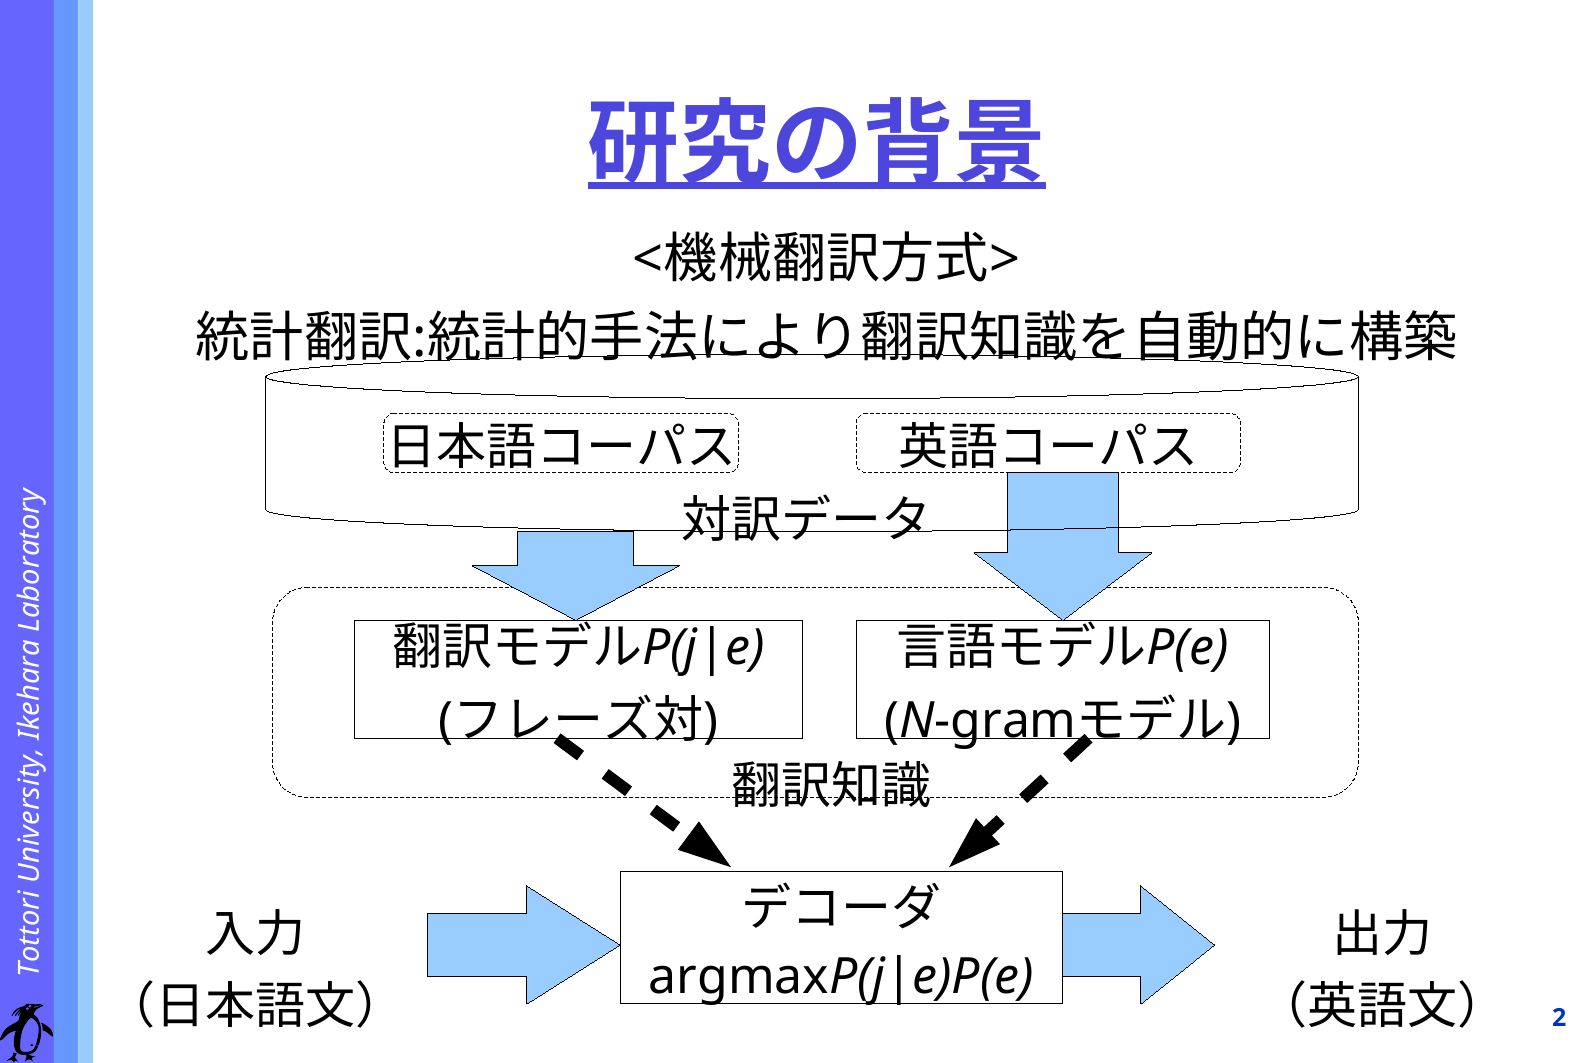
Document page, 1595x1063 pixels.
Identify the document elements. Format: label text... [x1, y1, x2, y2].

text_box [427, 885, 621, 1004]
text_box 対訳データ [638, 472, 975, 538]
title 研究の背景 [92, 24, 1542, 247]
text_box [472, 531, 680, 621]
text_box <機械翻訳方式> 統計翻訳:統計的手法により翻訳知識を自動的に構築 [88, 206, 1565, 331]
text_box 翻訳モデルP(j|e) (フレーズ対) [611, 725, 643, 739]
text_box 言語モデルP(e) (N-gramモデル) [856, 620, 1270, 739]
text_box 出力 （英語文） [1210, 885, 1554, 1001]
text_box [1062, 885, 1215, 1004]
text_box デコーダ argmaxP(j|e)P(e) [620, 871, 1063, 1004]
text_box [974, 472, 1152, 621]
text_box 日本語コーパス [383, 413, 739, 473]
text_box 翻訳モデルP(j|e) (フレーズ対) [354, 620, 803, 739]
text_box 英語コーパス [856, 413, 1241, 473]
text_box 入力 （日本語文） [59, 885, 452, 1063]
text_box 翻訳知識 [693, 738, 971, 824]
